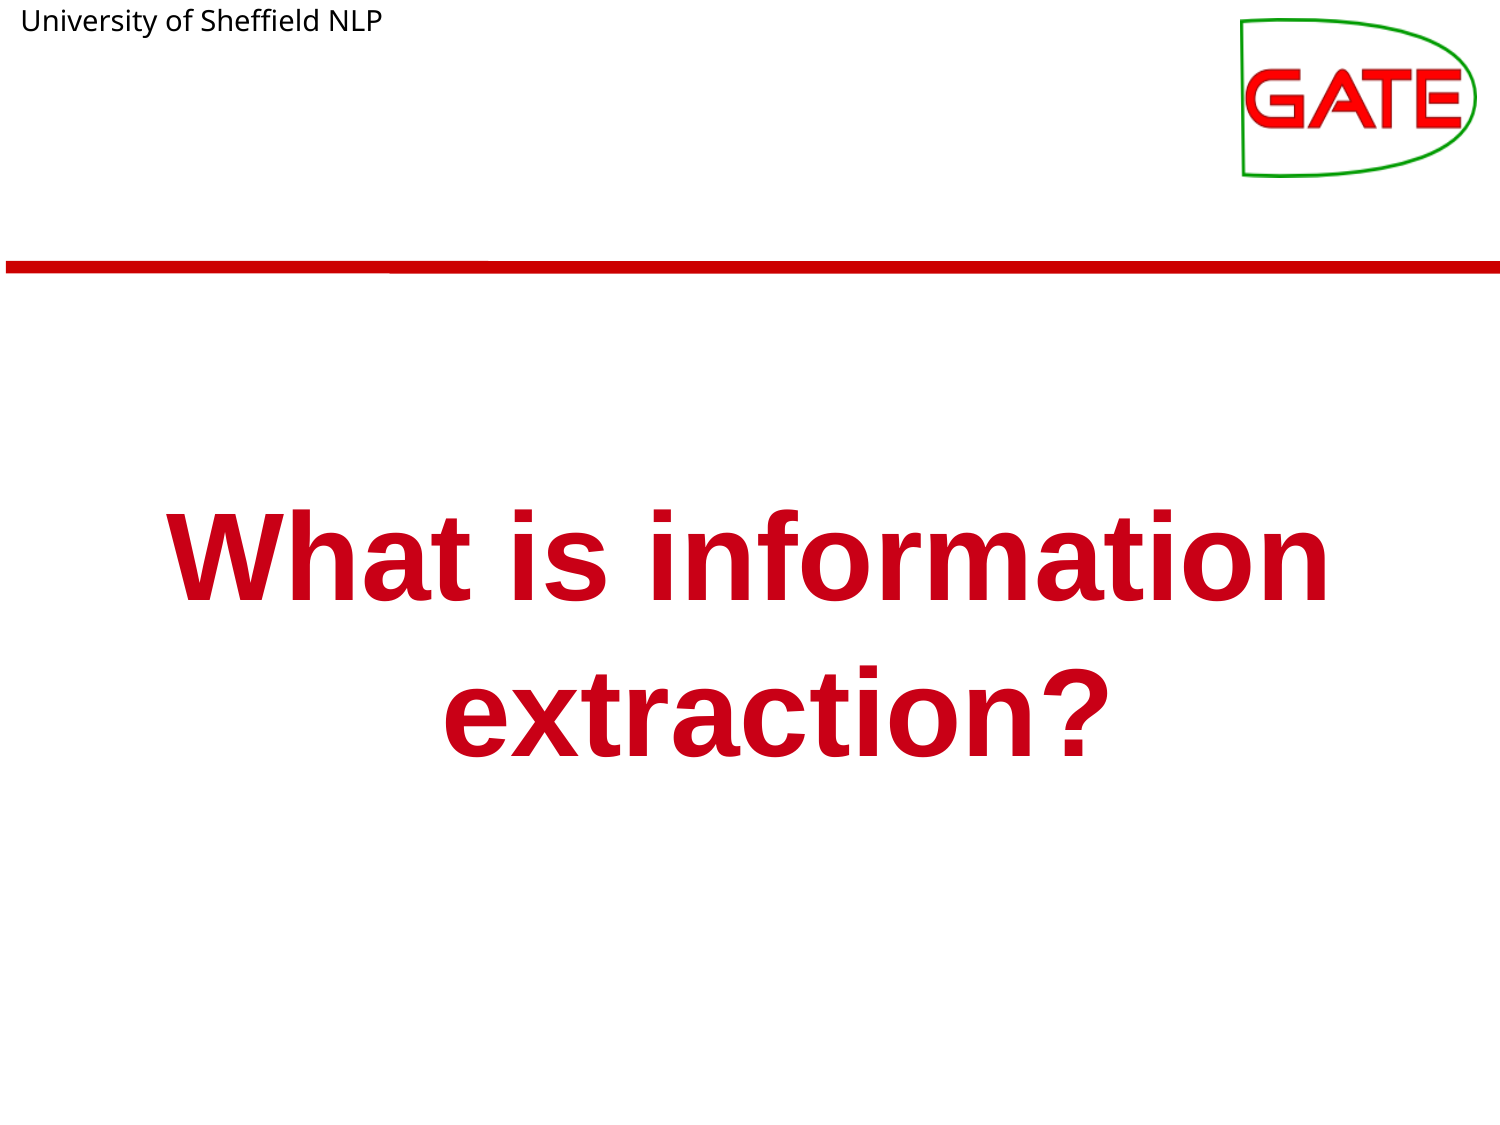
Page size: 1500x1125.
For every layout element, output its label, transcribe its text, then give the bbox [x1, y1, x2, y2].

picture [1240, 18, 1477, 178]
subtitle What is information extraction? [0, 250, 1500, 1002]
